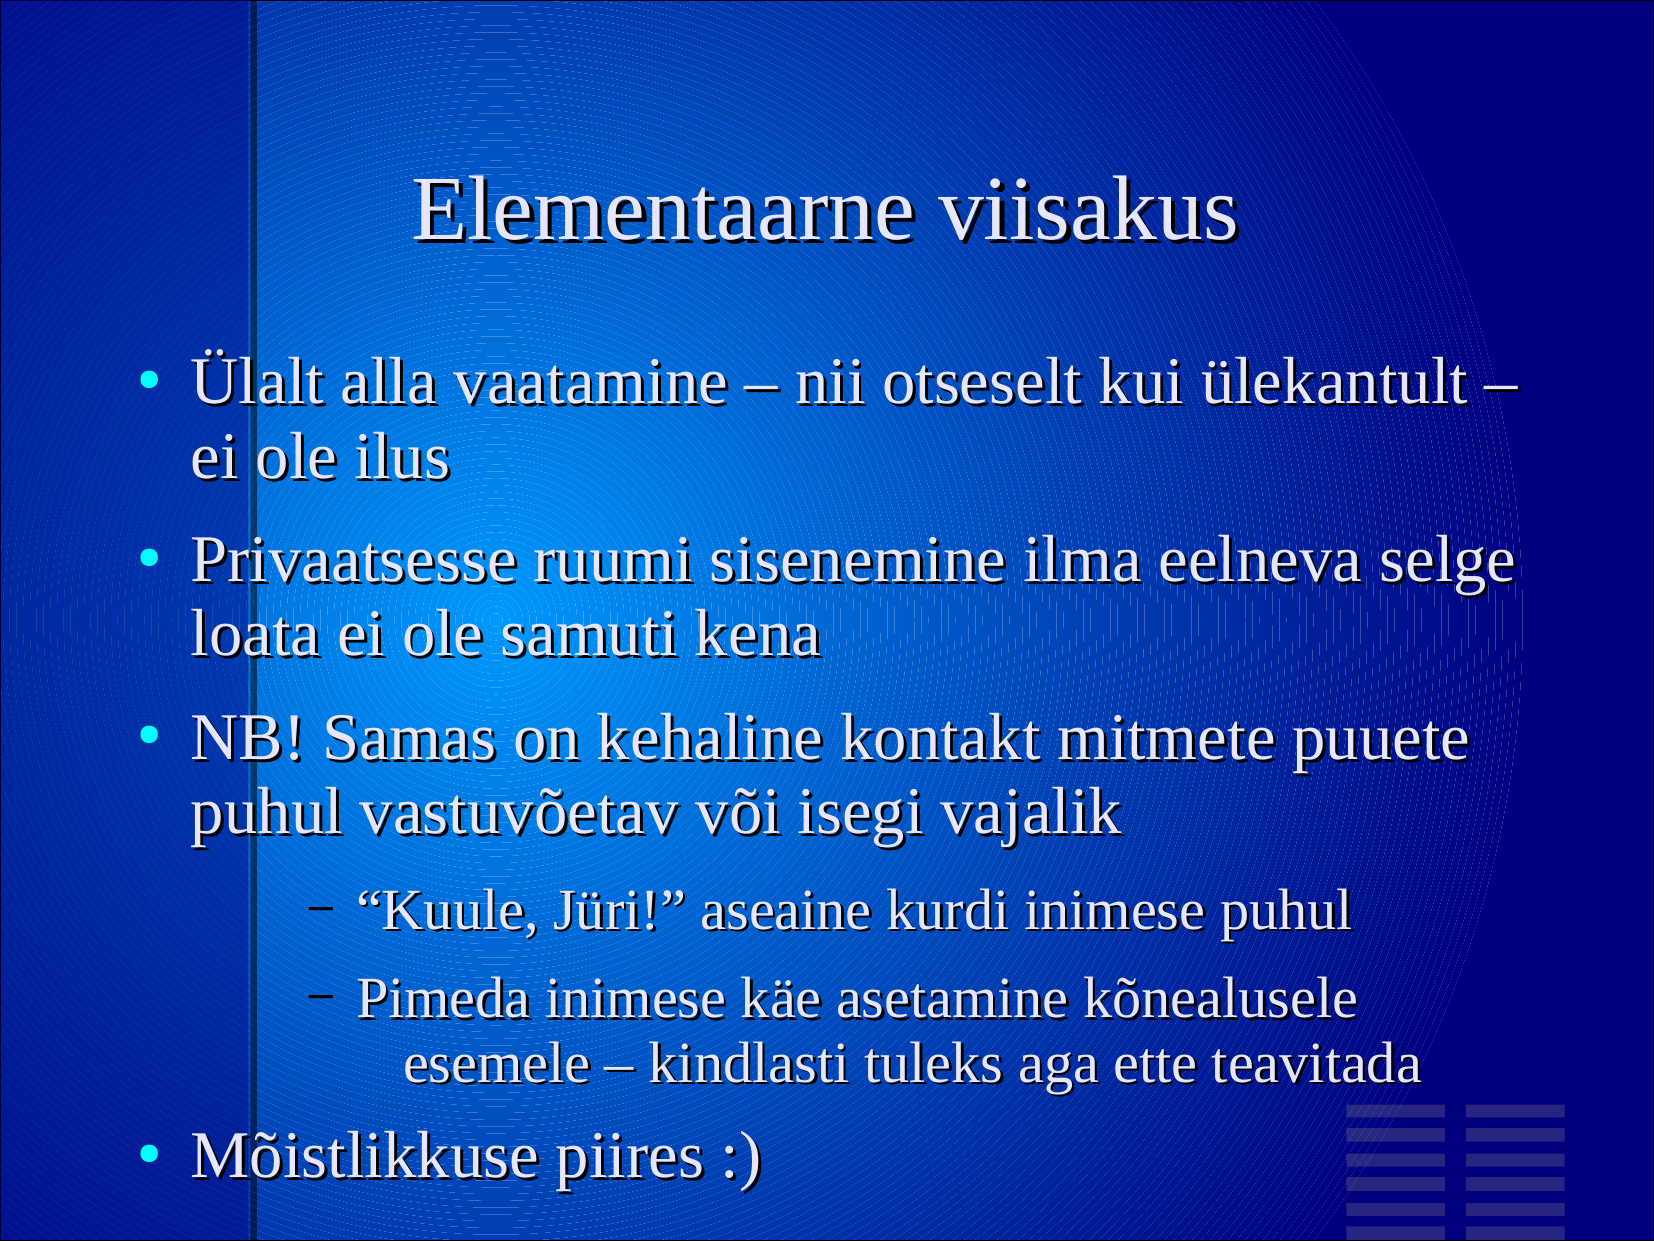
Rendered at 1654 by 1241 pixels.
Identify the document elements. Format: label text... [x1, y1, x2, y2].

list Ülalt alla vaatamine – nii otseselt kui ülekantult – ei ole ilus Privaatsesse ruumi sisenemine ilma eelneva selge loata ei ole samuti kena NB! Samas on kehaline kontakt mitmete puuete puhul vastuvõetav või isegi vajalik “Kuule, Jüri!” aseaine kurdi inimese puhul Pimeda inimese käe asetamine kõnealusele esemele – kindlasti tuleks aga ette teavitada Mõistlikkuse piires :) [119, 344, 1533, 1193]
title Elementaarne viisakus [119, 104, 1533, 313]
